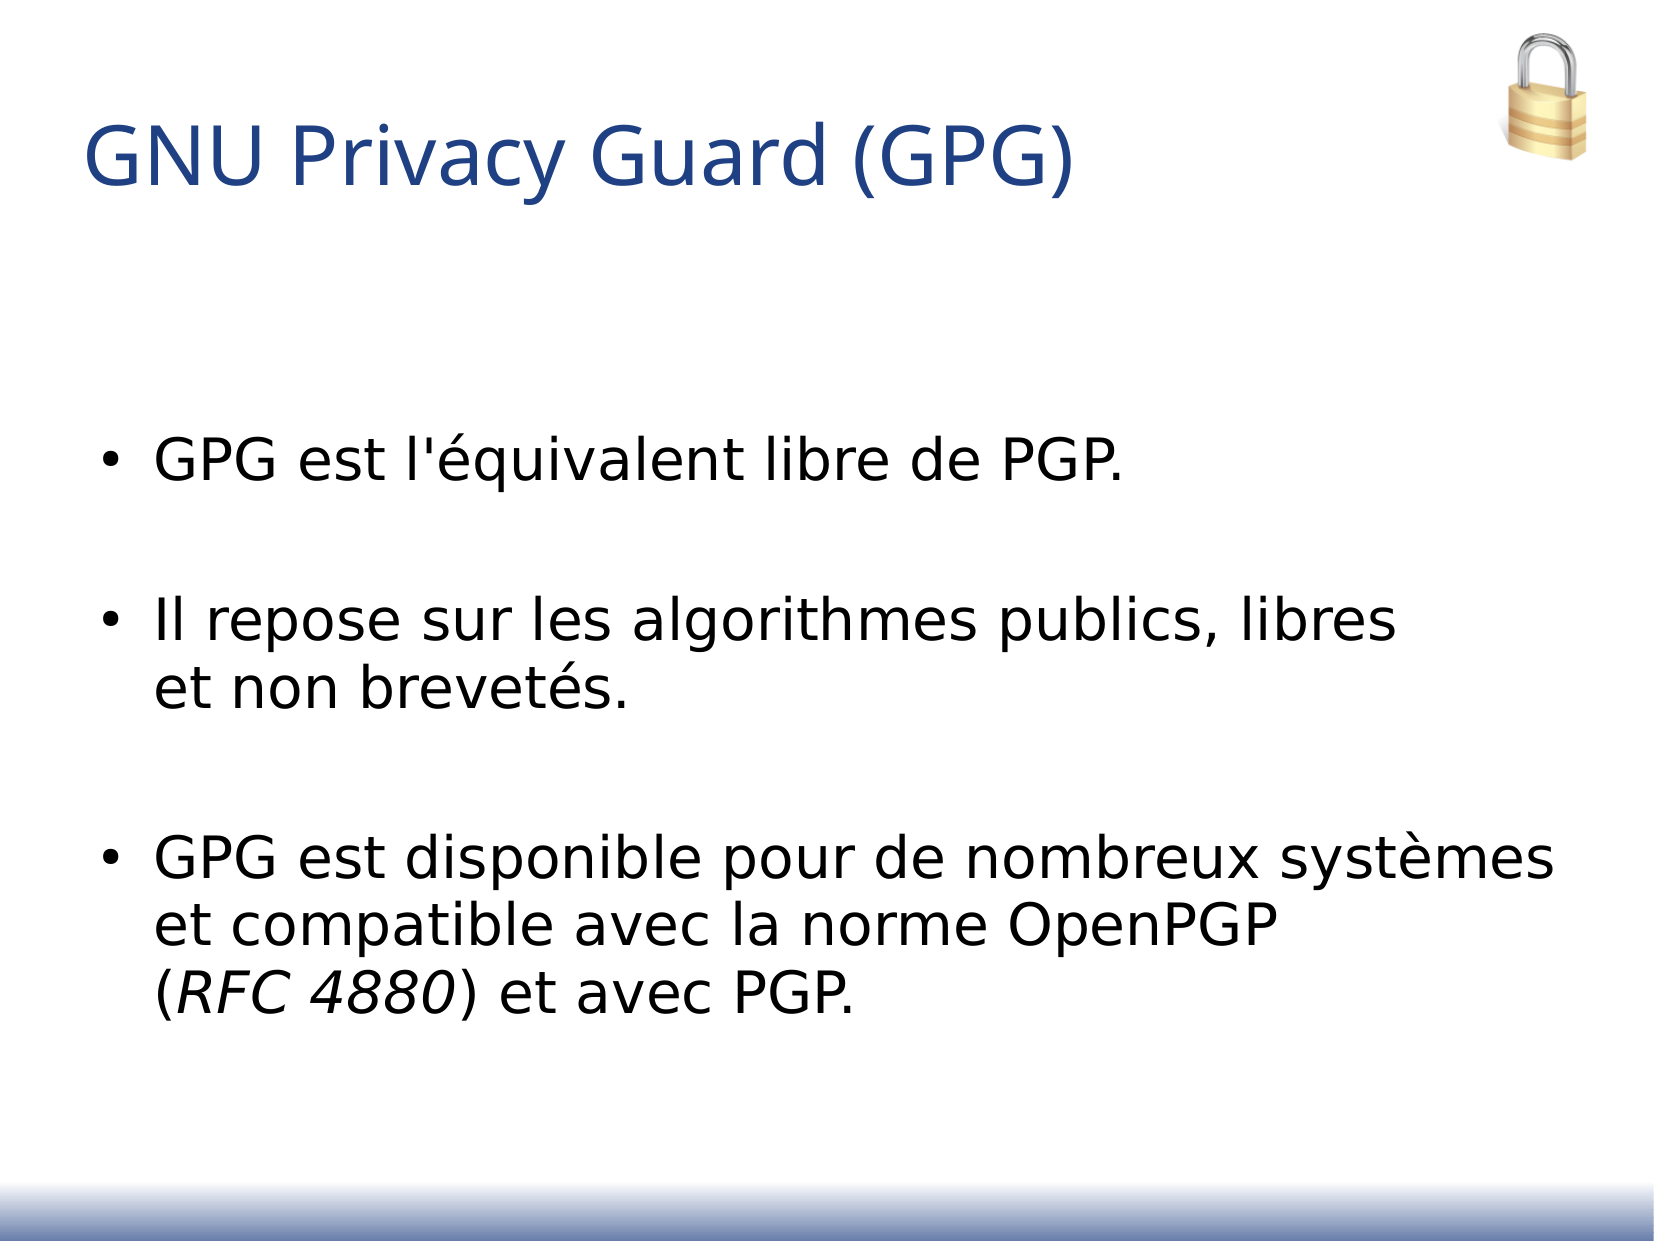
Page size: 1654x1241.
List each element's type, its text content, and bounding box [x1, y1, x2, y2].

list Il repose sur les algorithmes publics, libres et non brevetés. [82, 543, 1571, 765]
title GNU Privacy Guard (GPG) [82, 49, 1571, 257]
list GPG est l'équivalent libre de PGP. [82, 377, 1571, 542]
list GPG est disponible pour de nombreux systèmes et compatible avec la norme OpenPGP (RFC 4880) et avec PGP. [82, 782, 1571, 1069]
picture [1476, 29, 1613, 166]
